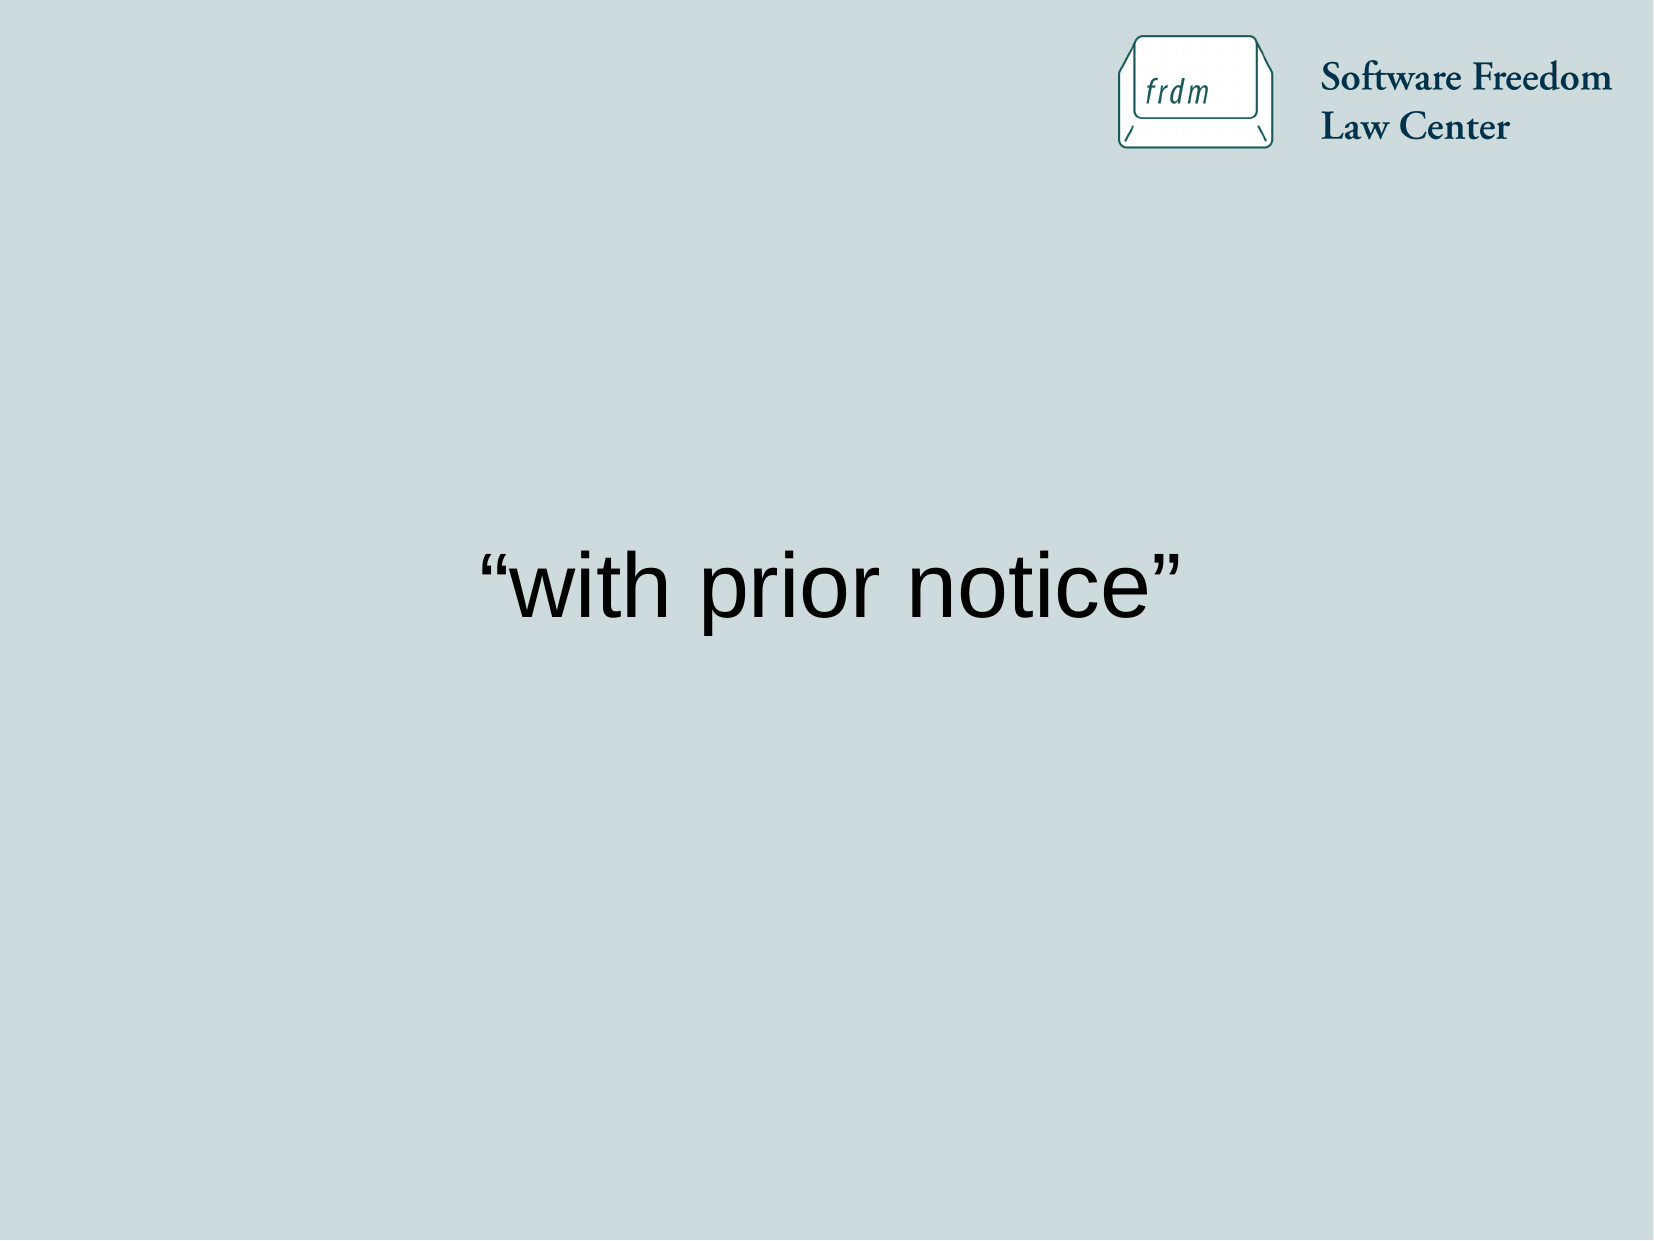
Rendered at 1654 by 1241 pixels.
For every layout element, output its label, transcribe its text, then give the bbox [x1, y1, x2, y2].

title “with prior notice” [86, 487, 1576, 680]
picture [1118, 35, 1613, 151]
